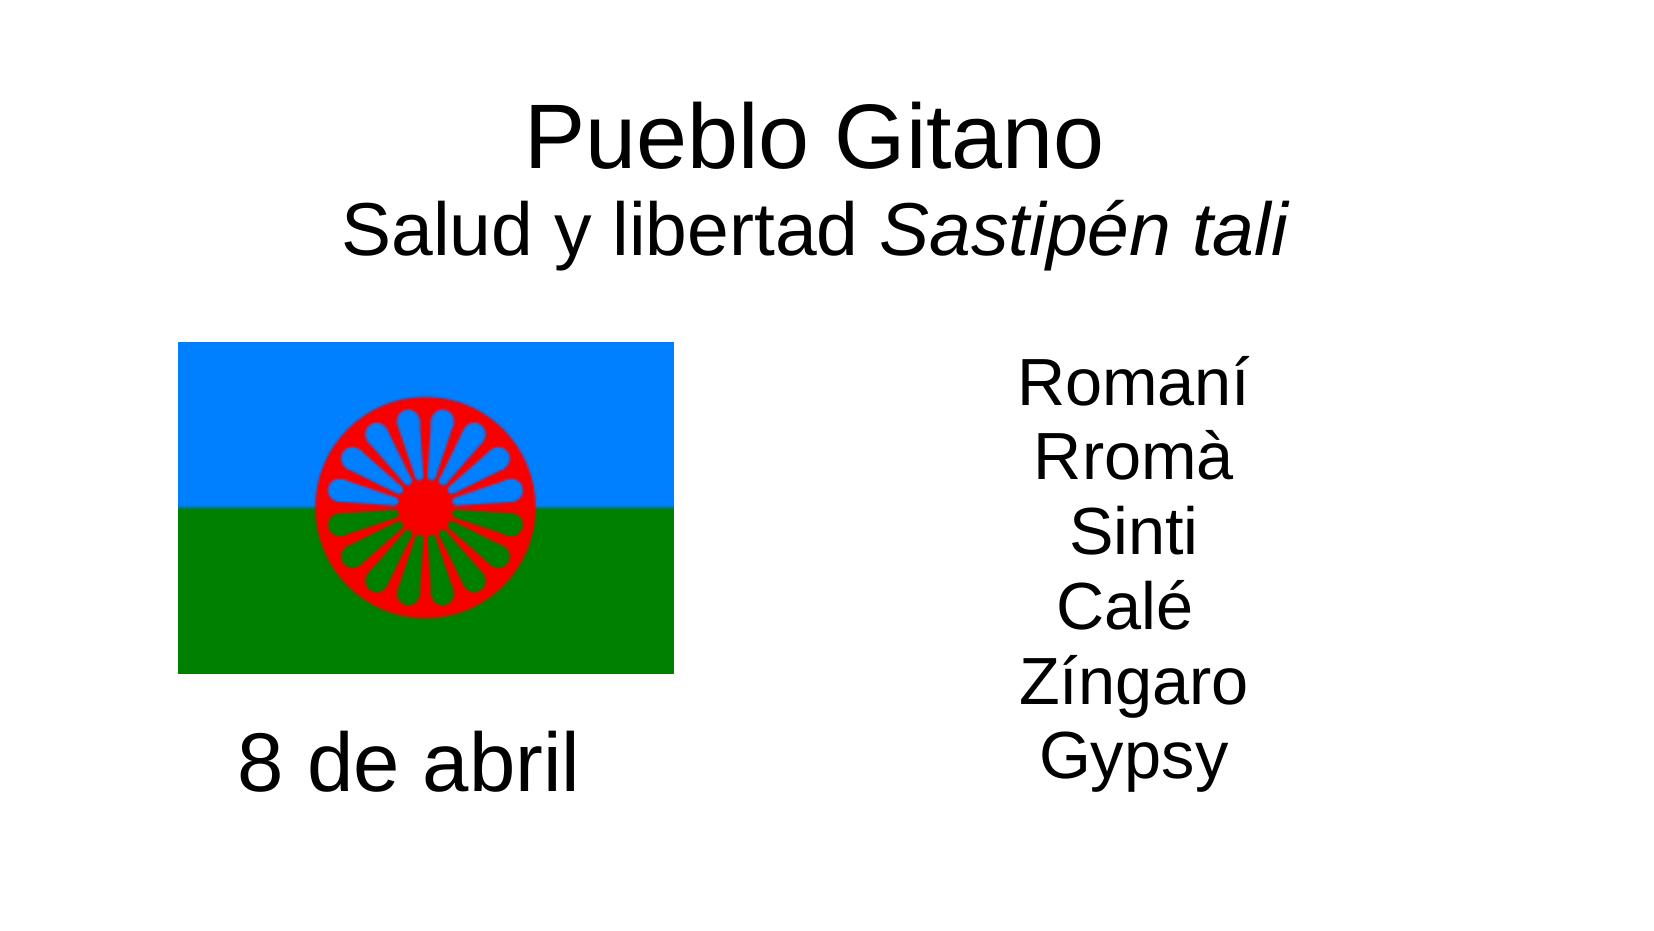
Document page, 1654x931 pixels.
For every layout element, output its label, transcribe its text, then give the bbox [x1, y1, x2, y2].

title Pueblo Gitano Salud y libertad Sastipén tali [70, 85, 1560, 272]
text_box 8 de abril [223, 708, 603, 817]
subtitle Romaní Rromà Sinti Calé Zíngaro Gypsy [850, 299, 1418, 839]
picture [178, 342, 674, 674]
